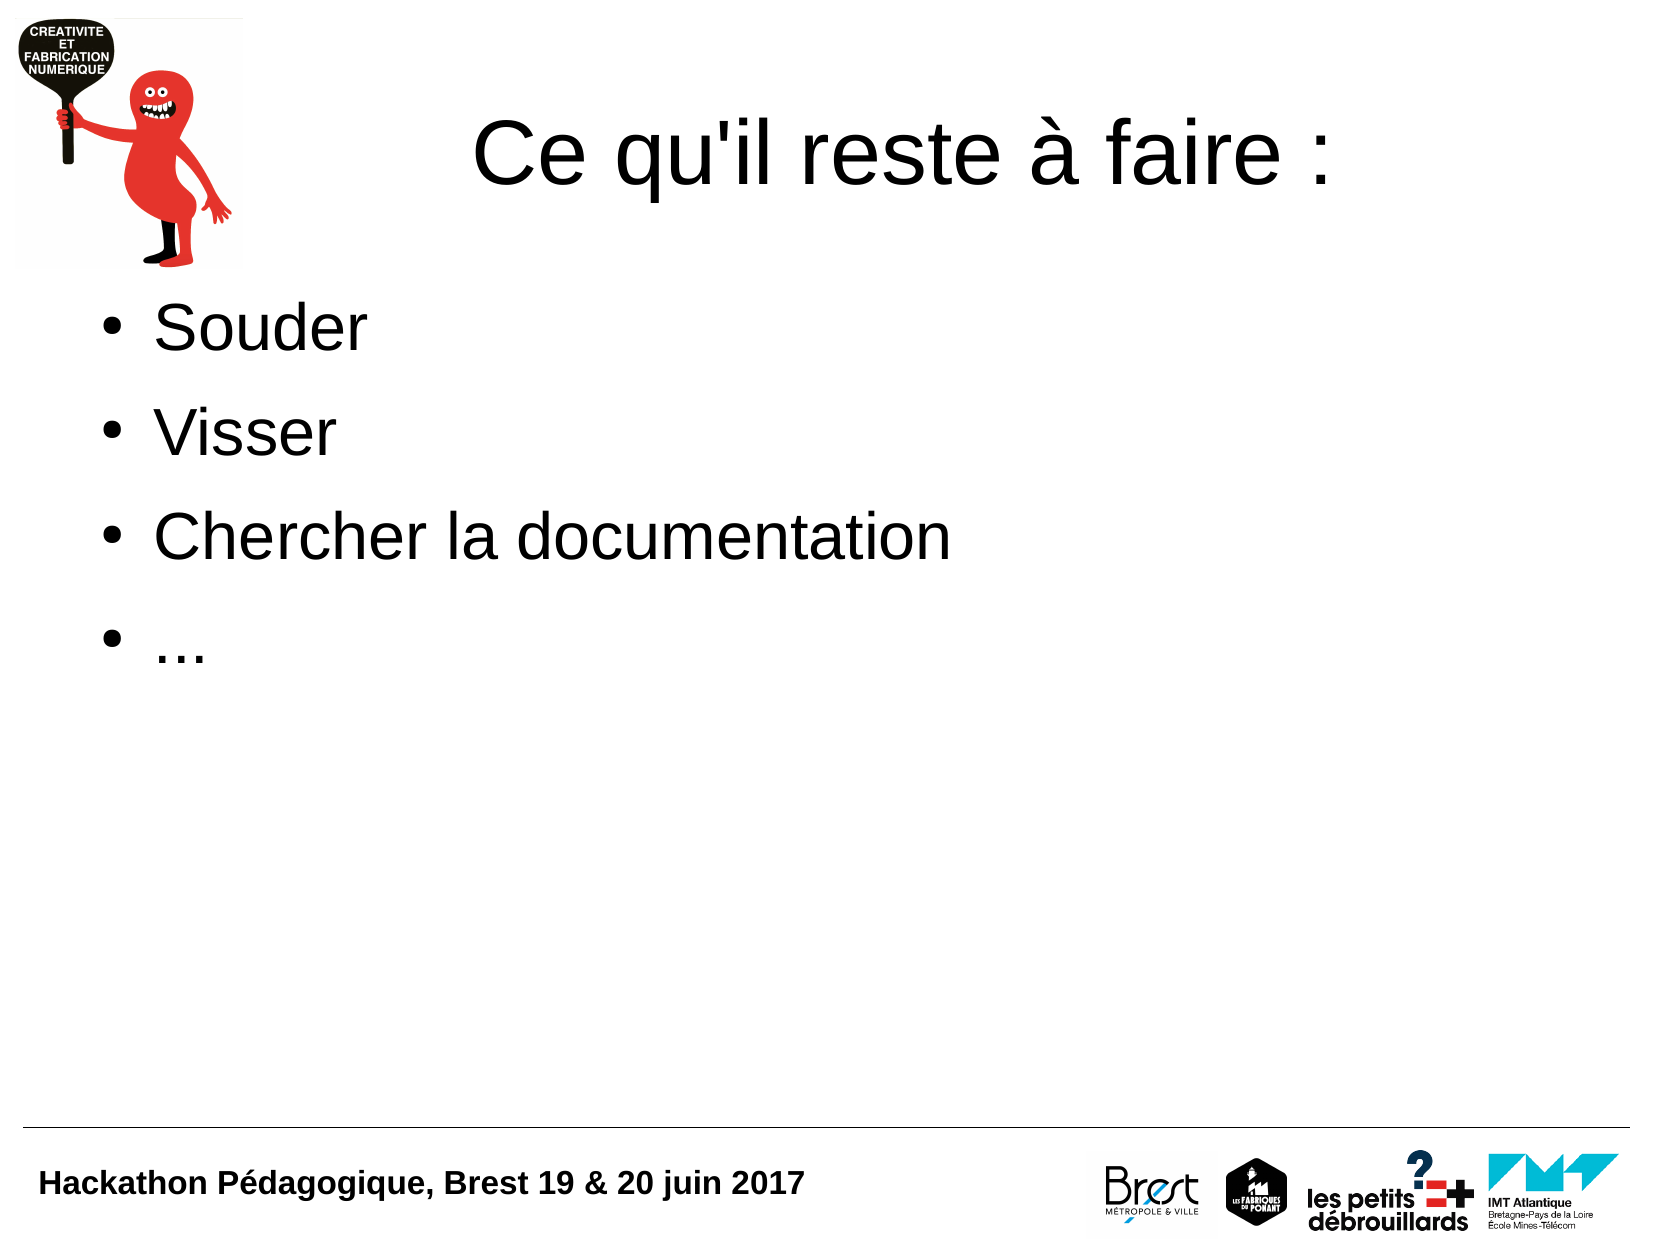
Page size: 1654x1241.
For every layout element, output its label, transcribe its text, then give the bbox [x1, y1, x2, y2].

picture [1086, 1151, 1218, 1240]
picture [15, 18, 243, 269]
text_box Hackathon Pédagogique, Brest 19 & 20 juin 2017 [23, 1157, 945, 1210]
picture [1226, 1158, 1287, 1226]
list Souder Visser Chercher la documentation ... [82, 290, 1571, 1109]
title Ce qu'il reste à faire : [236, 49, 1571, 257]
picture [1488, 1153, 1619, 1229]
picture [1308, 1150, 1474, 1231]
